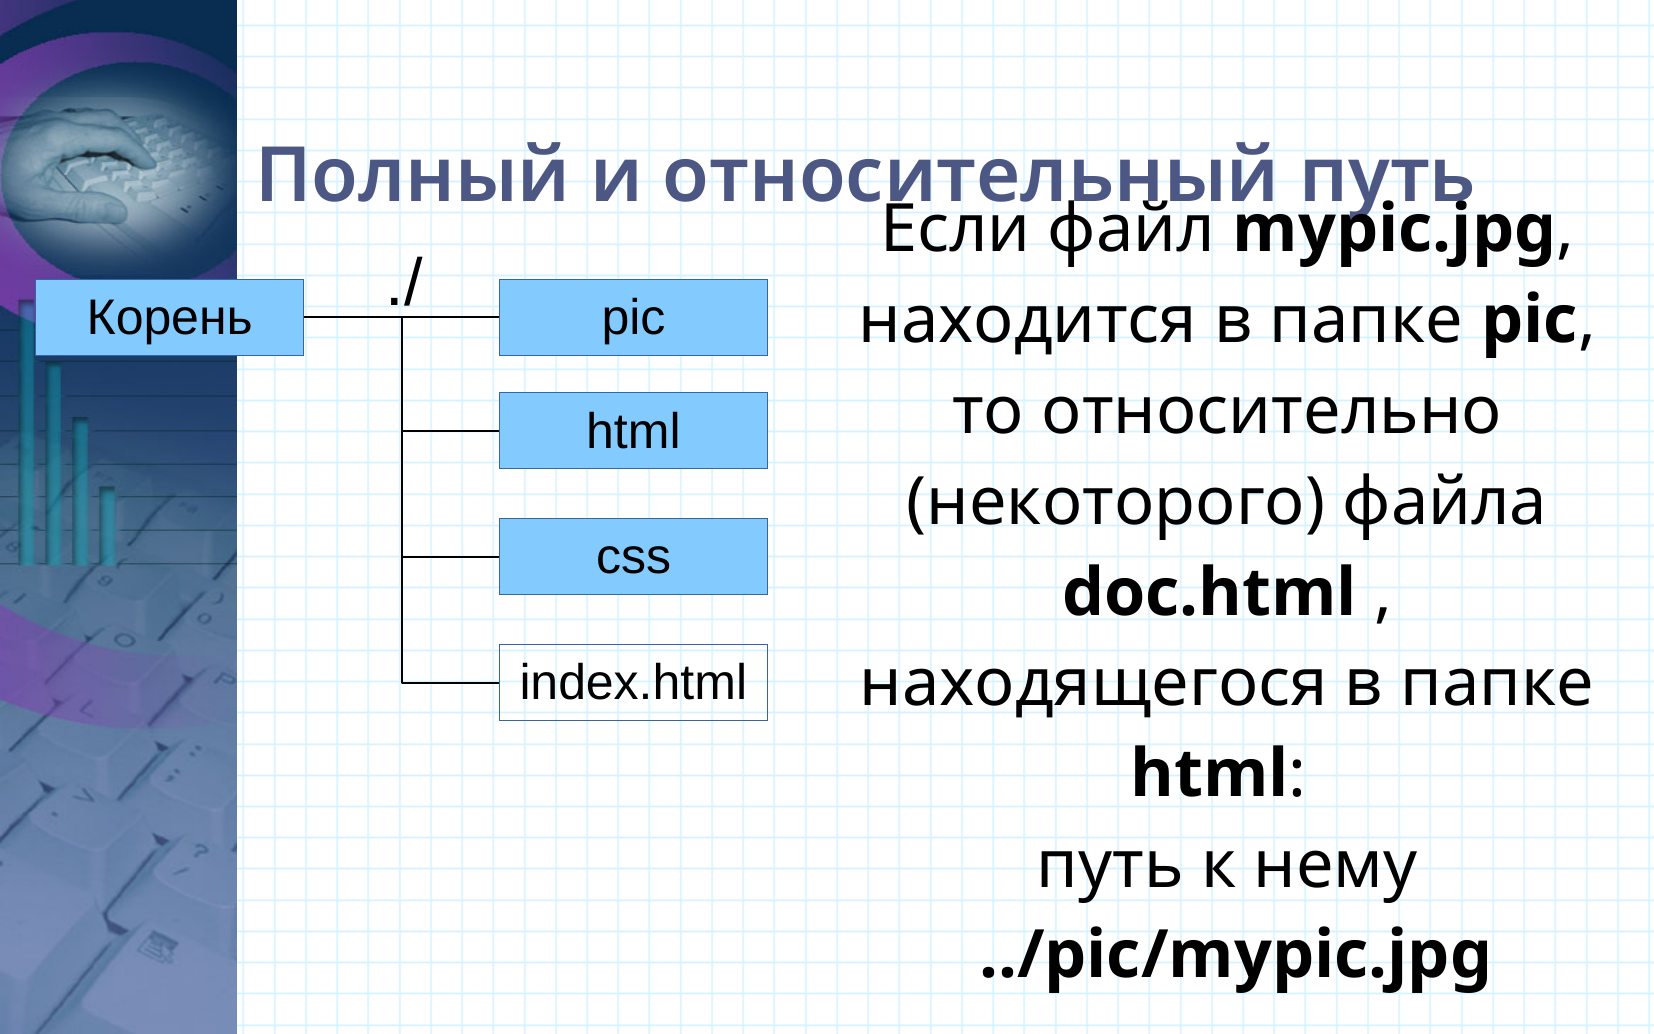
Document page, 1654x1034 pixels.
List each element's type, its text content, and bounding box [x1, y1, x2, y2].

picture [0, 0, 1654, 1034]
text_box html [499, 392, 768, 469]
text_box pic [499, 279, 768, 356]
text_box index.html [499, 644, 768, 721]
subtitle Если файл mypic.jpg, находится в папке pic, то относительно (некоторого) файла doc.html , находящегося в папке html: путь к нему ../pic/mypic.jpg [791, 188, 1629, 990]
text_box ./ [370, 237, 438, 328]
text_box css [499, 518, 768, 595]
title Полный и относительный путь [254, 85, 1640, 259]
text_box Корень [35, 279, 304, 356]
